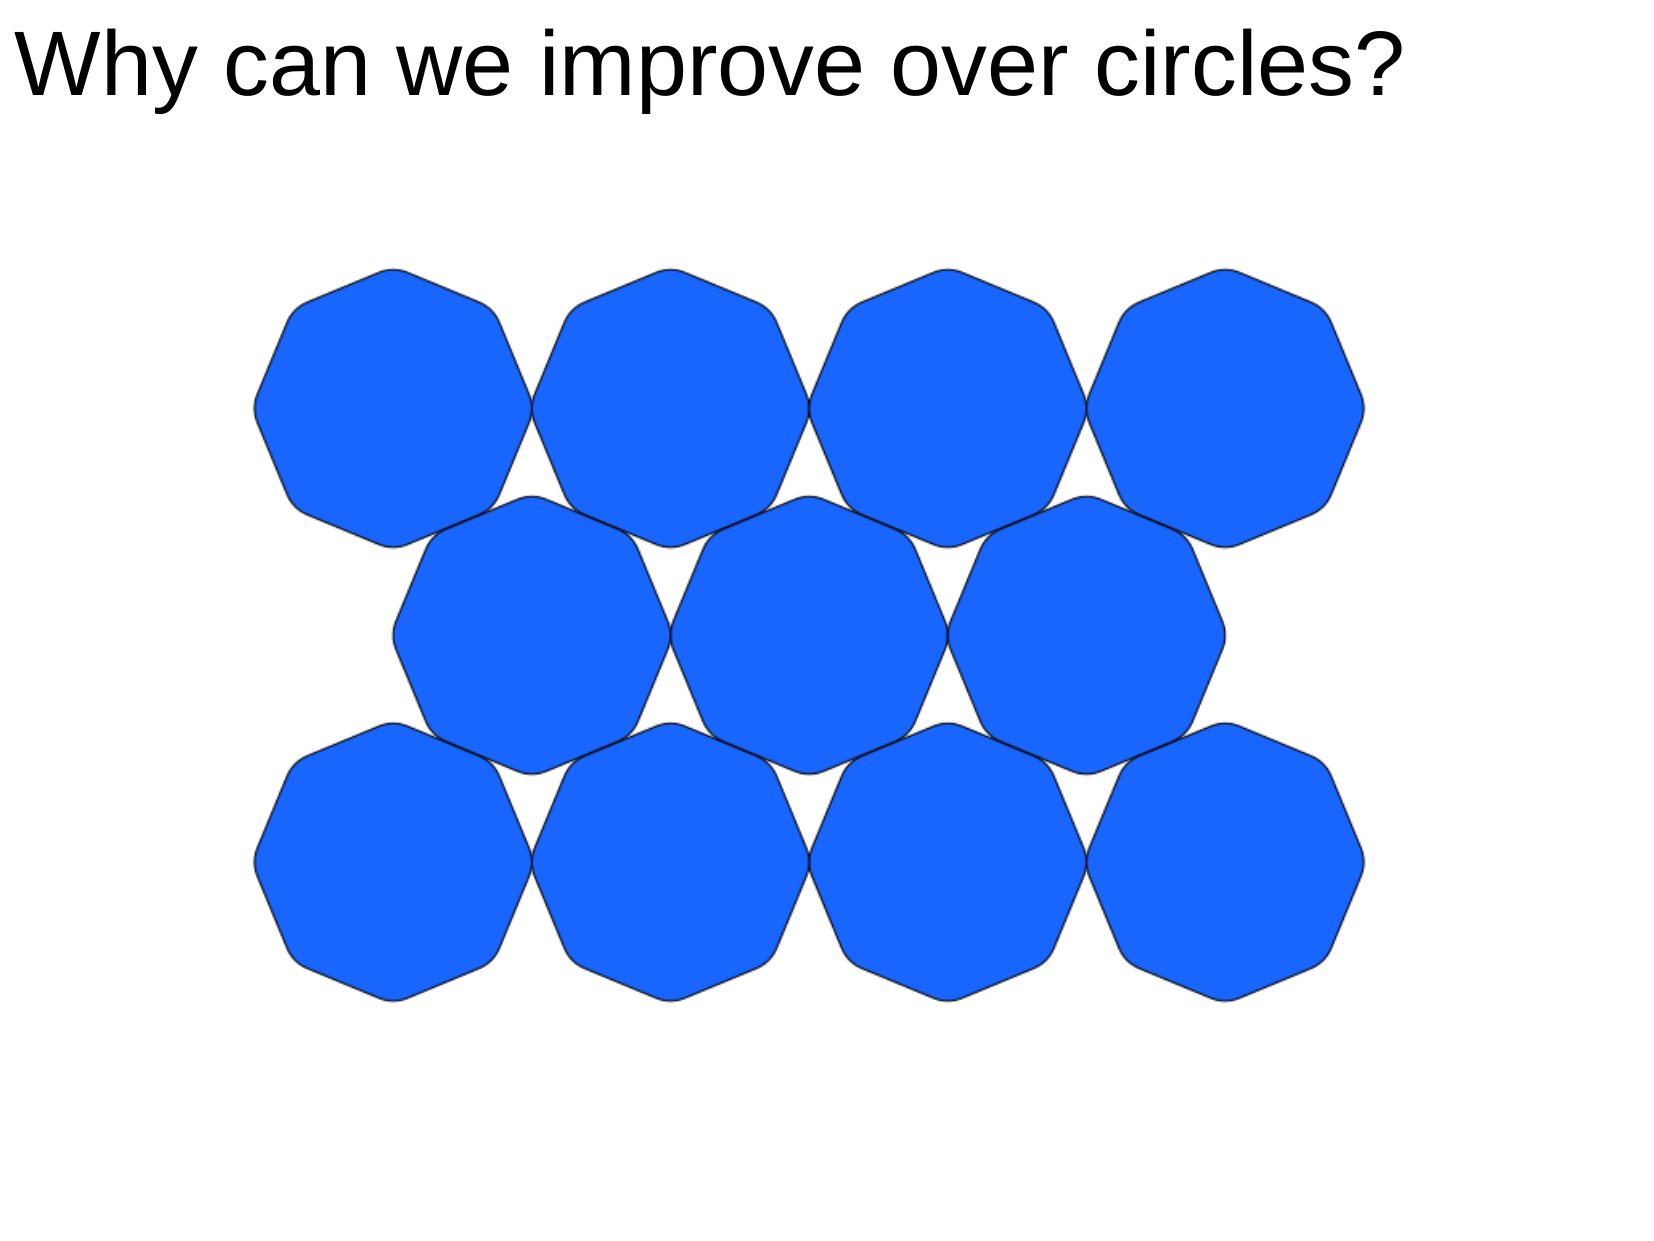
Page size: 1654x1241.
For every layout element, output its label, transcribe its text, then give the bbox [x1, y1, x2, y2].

picture [231, 243, 1388, 1025]
text_box Why can we improve over circles? [0, 5, 1654, 123]
